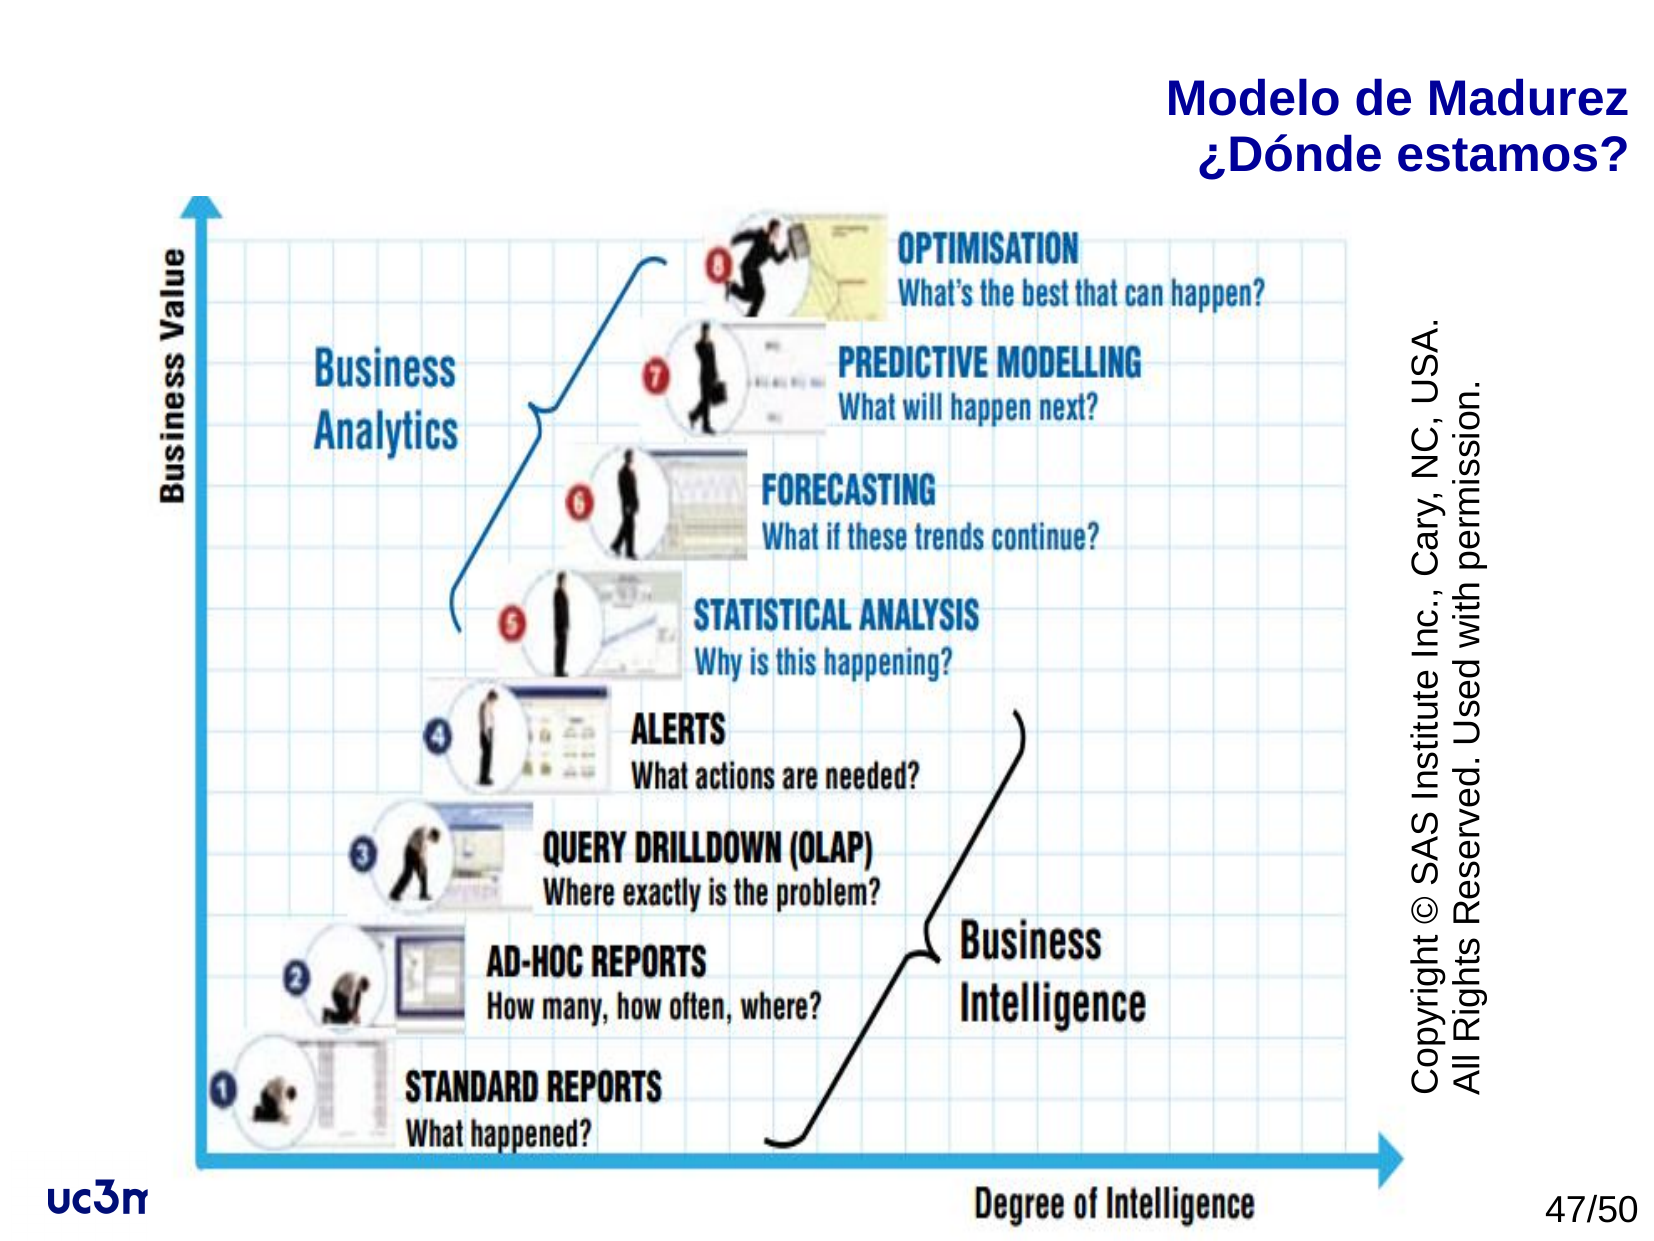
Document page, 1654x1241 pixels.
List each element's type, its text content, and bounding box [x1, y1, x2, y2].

picture [11, 196, 1412, 1241]
title Modelo de Madurez ¿Dónde estamos? [366, 0, 1630, 182]
text_box Copyright © SAS Institute Inc., Cary, NC, USA. All Rights Reserved. Used with permission. [1396, 224, 1537, 1111]
